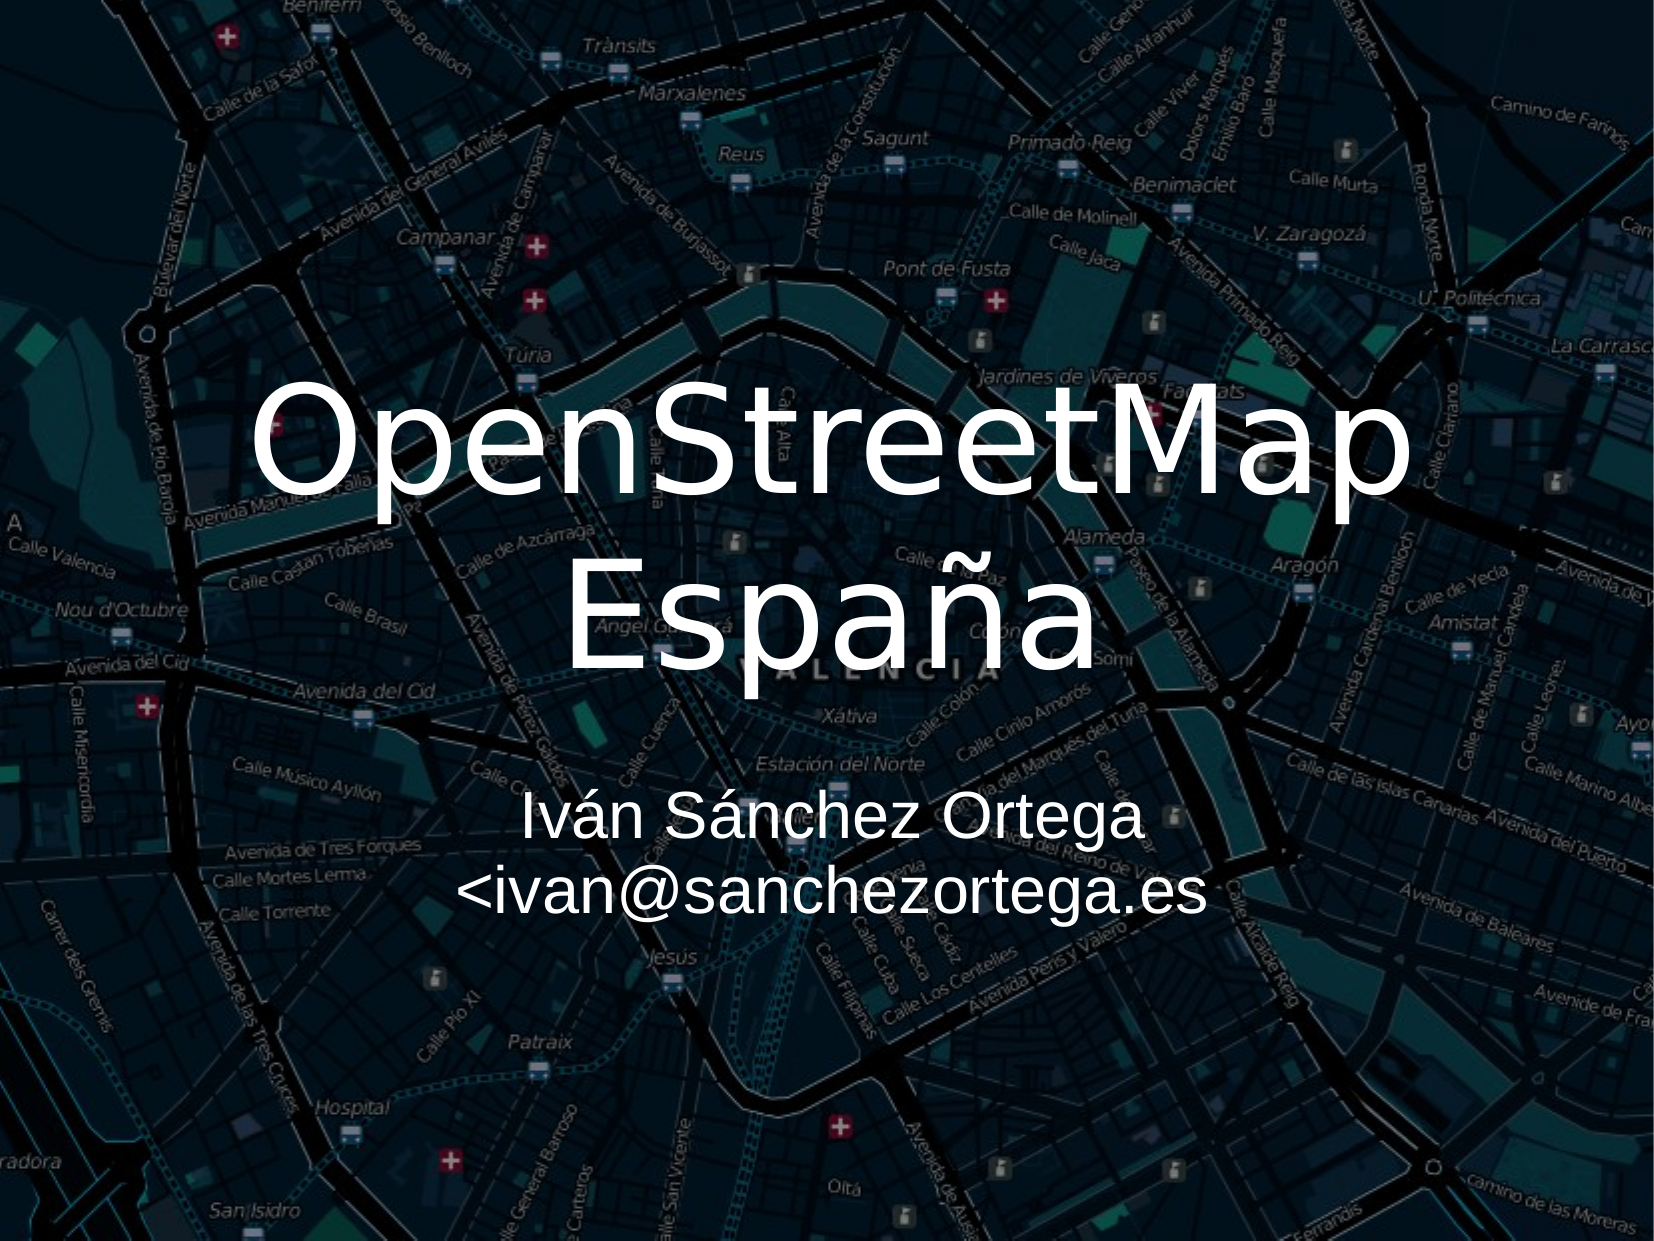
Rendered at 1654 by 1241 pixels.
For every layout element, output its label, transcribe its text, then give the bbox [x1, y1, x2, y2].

title OpenStreetMap España [88, 354, 1577, 704]
subtitle Iván Sánchez Ortega <ivan@sanchezortega.es [88, 761, 1577, 945]
picture [0, 0, 1654, 1241]
